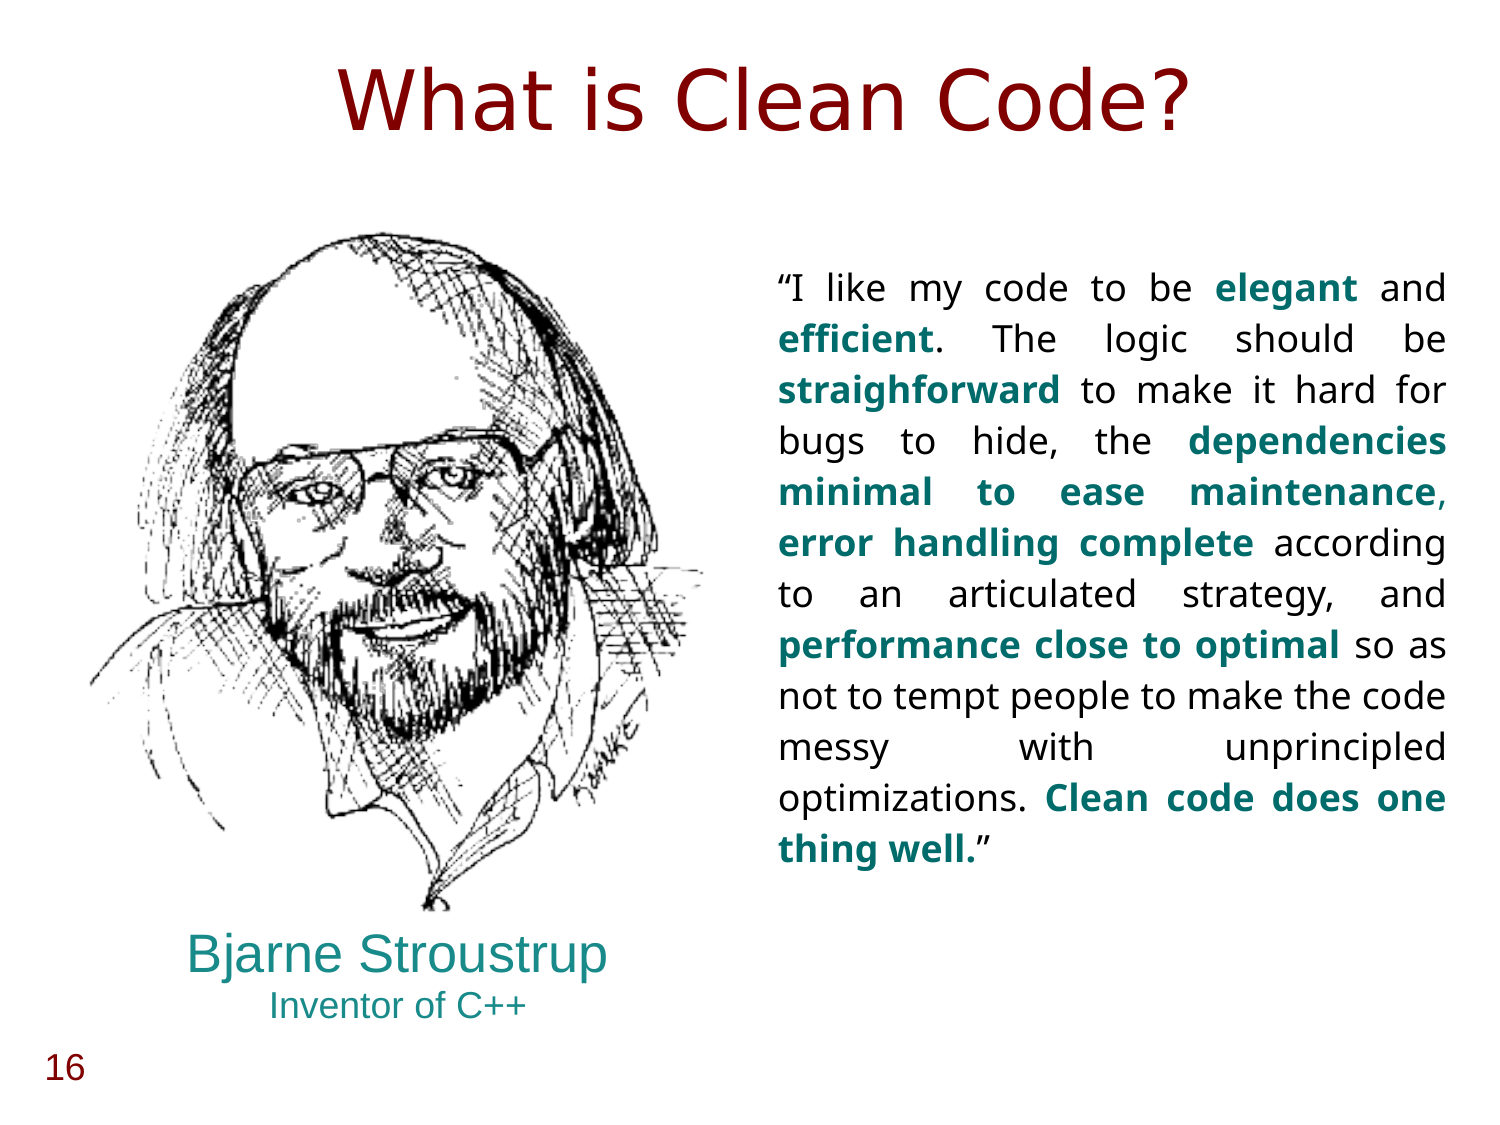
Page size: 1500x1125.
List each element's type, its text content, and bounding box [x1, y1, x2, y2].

picture [68, 215, 739, 916]
text_box Bjarne Stroustrup Inventor of C++ [57, 916, 739, 1034]
list “I like my code to be elegant and efficient. The logic should be straighforward to make it hard for bugs to hide, the dependencies minimal to ease maintenance, error handling complete according to an articulated strategy, and performance close to optimal so as not to tempt people to make the code messy with unprincipled optimizations. Clean code does one thing well.” [777, 261, 1448, 1004]
title What is Clean Code? [70, 27, 1459, 178]
